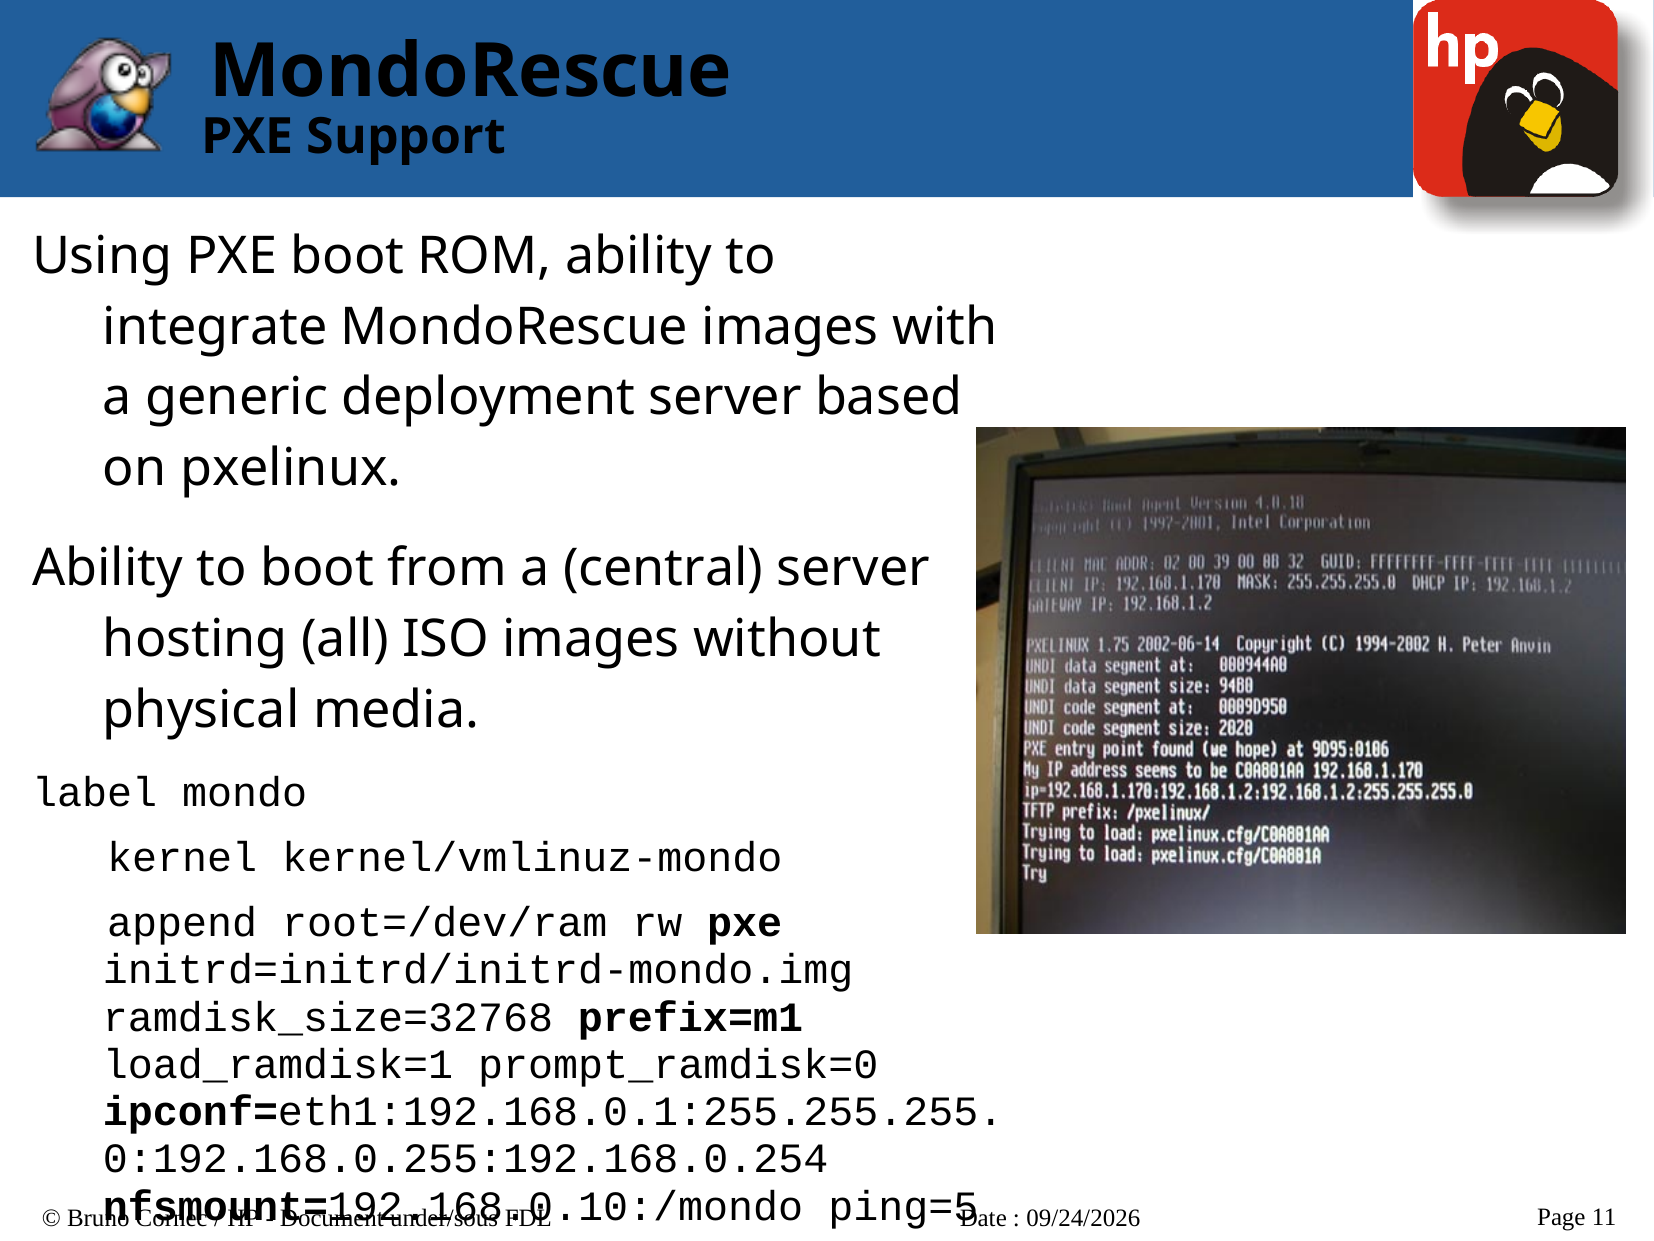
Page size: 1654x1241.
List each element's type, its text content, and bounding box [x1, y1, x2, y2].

picture [976, 427, 1626, 934]
picture [0, 0, 211, 199]
picture [1413, 0, 1654, 235]
list Using PXE boot ROM, ability to integrate MondoRescue images with a generic deployment server based on pxelinux. Ability to boot from a (central) server hosting (all) ISO images without physical media. label mondo kernel kernel/vmlinuz-mondo append root=/dev/ram rw pxe initrd=initrd/initrd-mondo.img ramdisk_size=32768 prefix=m1 load_ramdisk=1 prompt_ramdisk=0 ipconf=eth1:192.168.0.1:255.255.255.0:192.168.0.255:192.168.0.254 nfsmount=192.168.0.10:/mondo ping=5 [20, 217, 1005, 1181]
title PXE Support [201, 32, 1191, 241]
